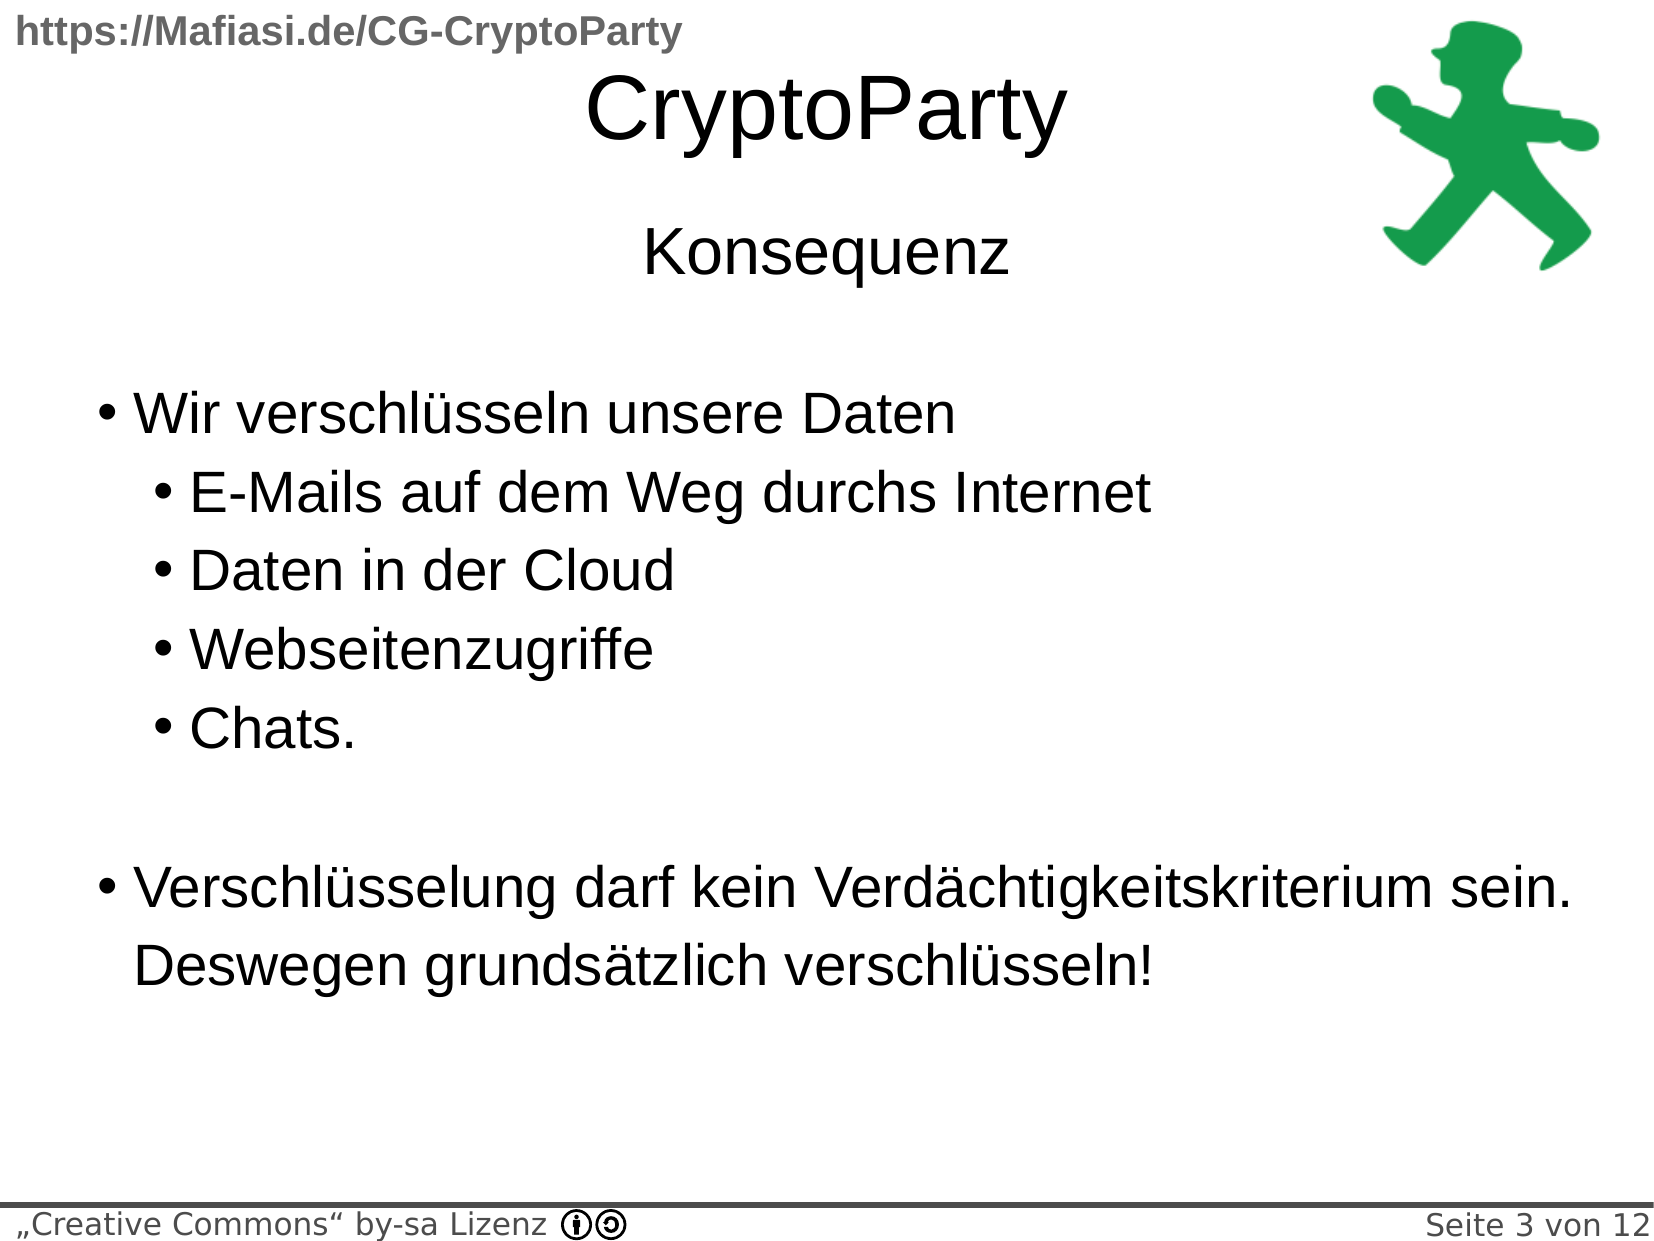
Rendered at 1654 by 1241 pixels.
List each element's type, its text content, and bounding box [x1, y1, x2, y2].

picture [1317, 0, 1654, 313]
text_box Konsequenz [59, 206, 1595, 297]
list Wir verschlüsseln unsere Daten E-Mails auf dem Weg durchs Internet Daten in der Cloud Webseitenzugriffe Chats. Verschlüsselung darf kein Verdächtigkeitskriterium sein. Deswegen grundsätzlich verschlüsseln! [82, 290, 1637, 1134]
